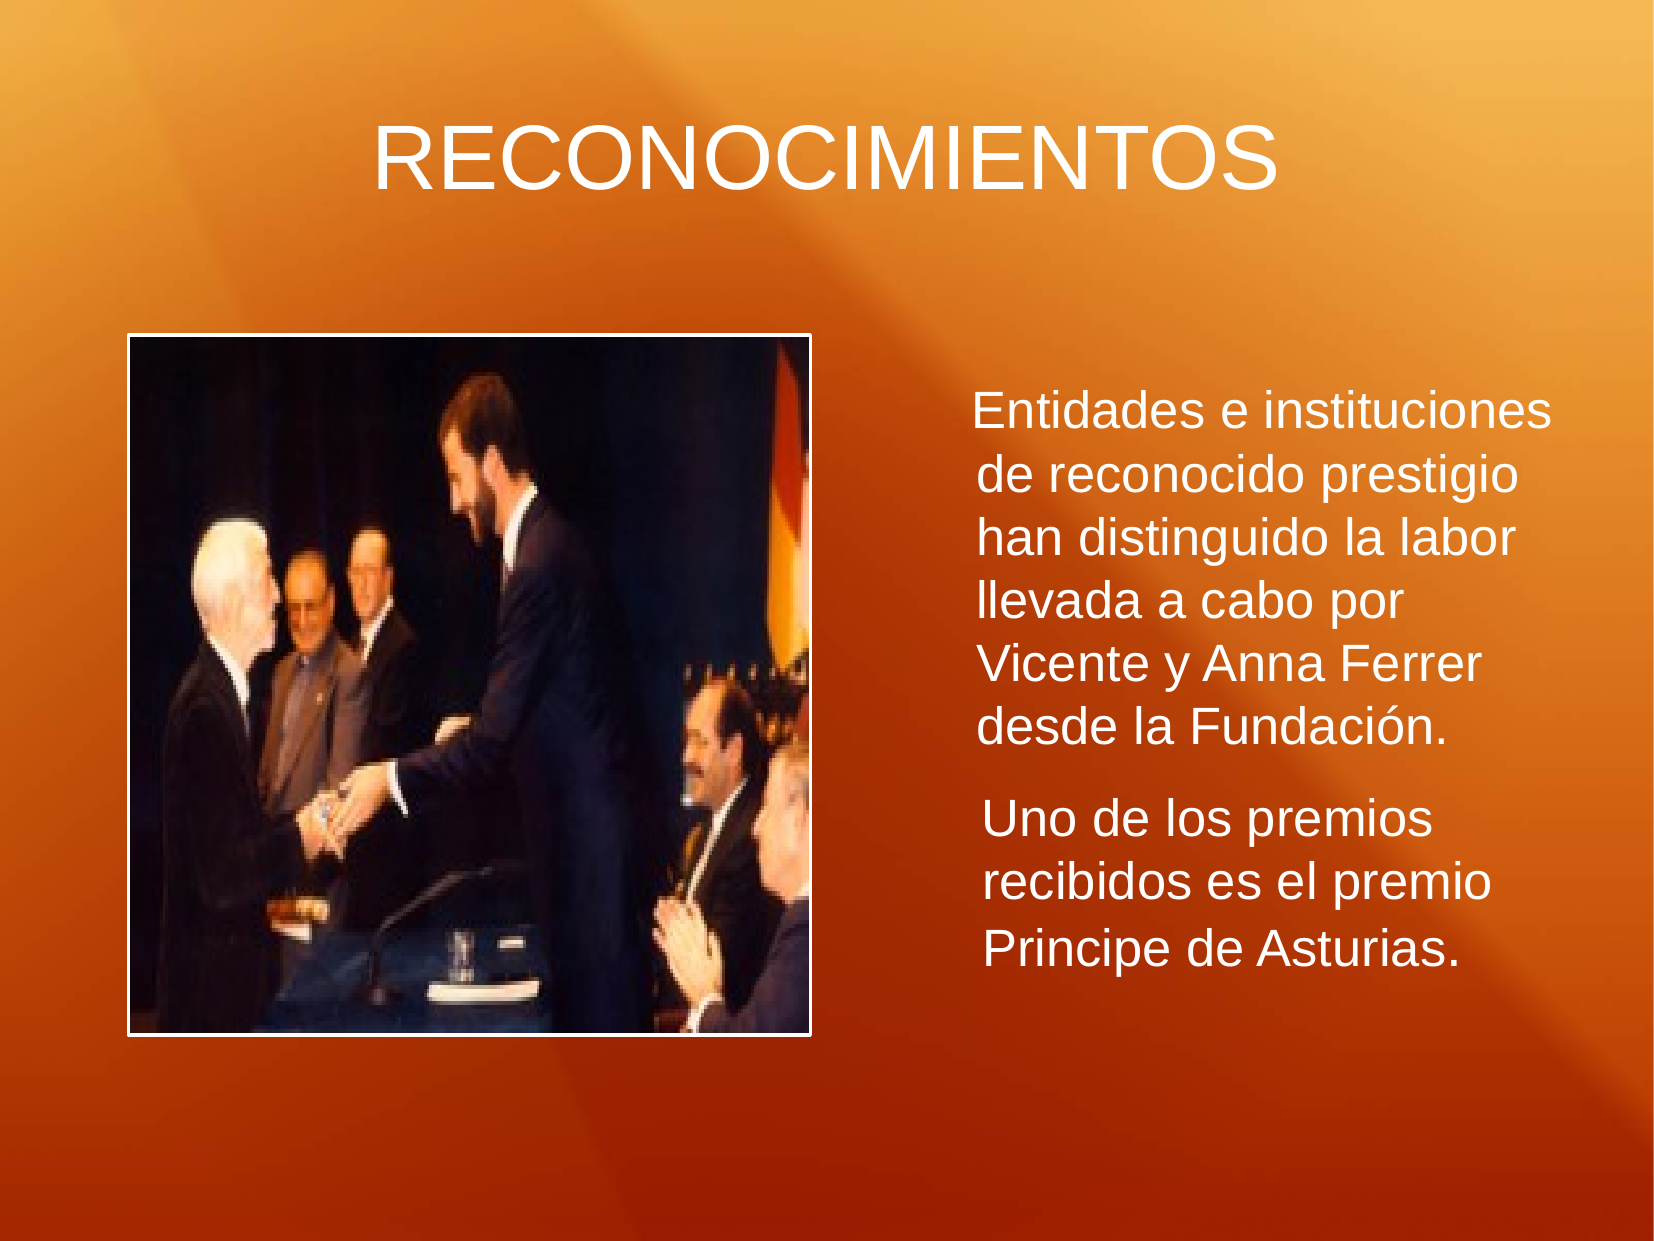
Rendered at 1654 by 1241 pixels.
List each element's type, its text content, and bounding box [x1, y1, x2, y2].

picture [129, 336, 809, 1034]
title RECONOCIMIENTOS [82, 56, 1571, 250]
list Entidades e instituciones de reconocido prestigio han distinguido la labor llevada a cabo por Vicente y Anna Ferrer desde la Fundación. Uno de los premios recibidos es el premio Principe de Asturias. [838, 371, 1565, 987]
